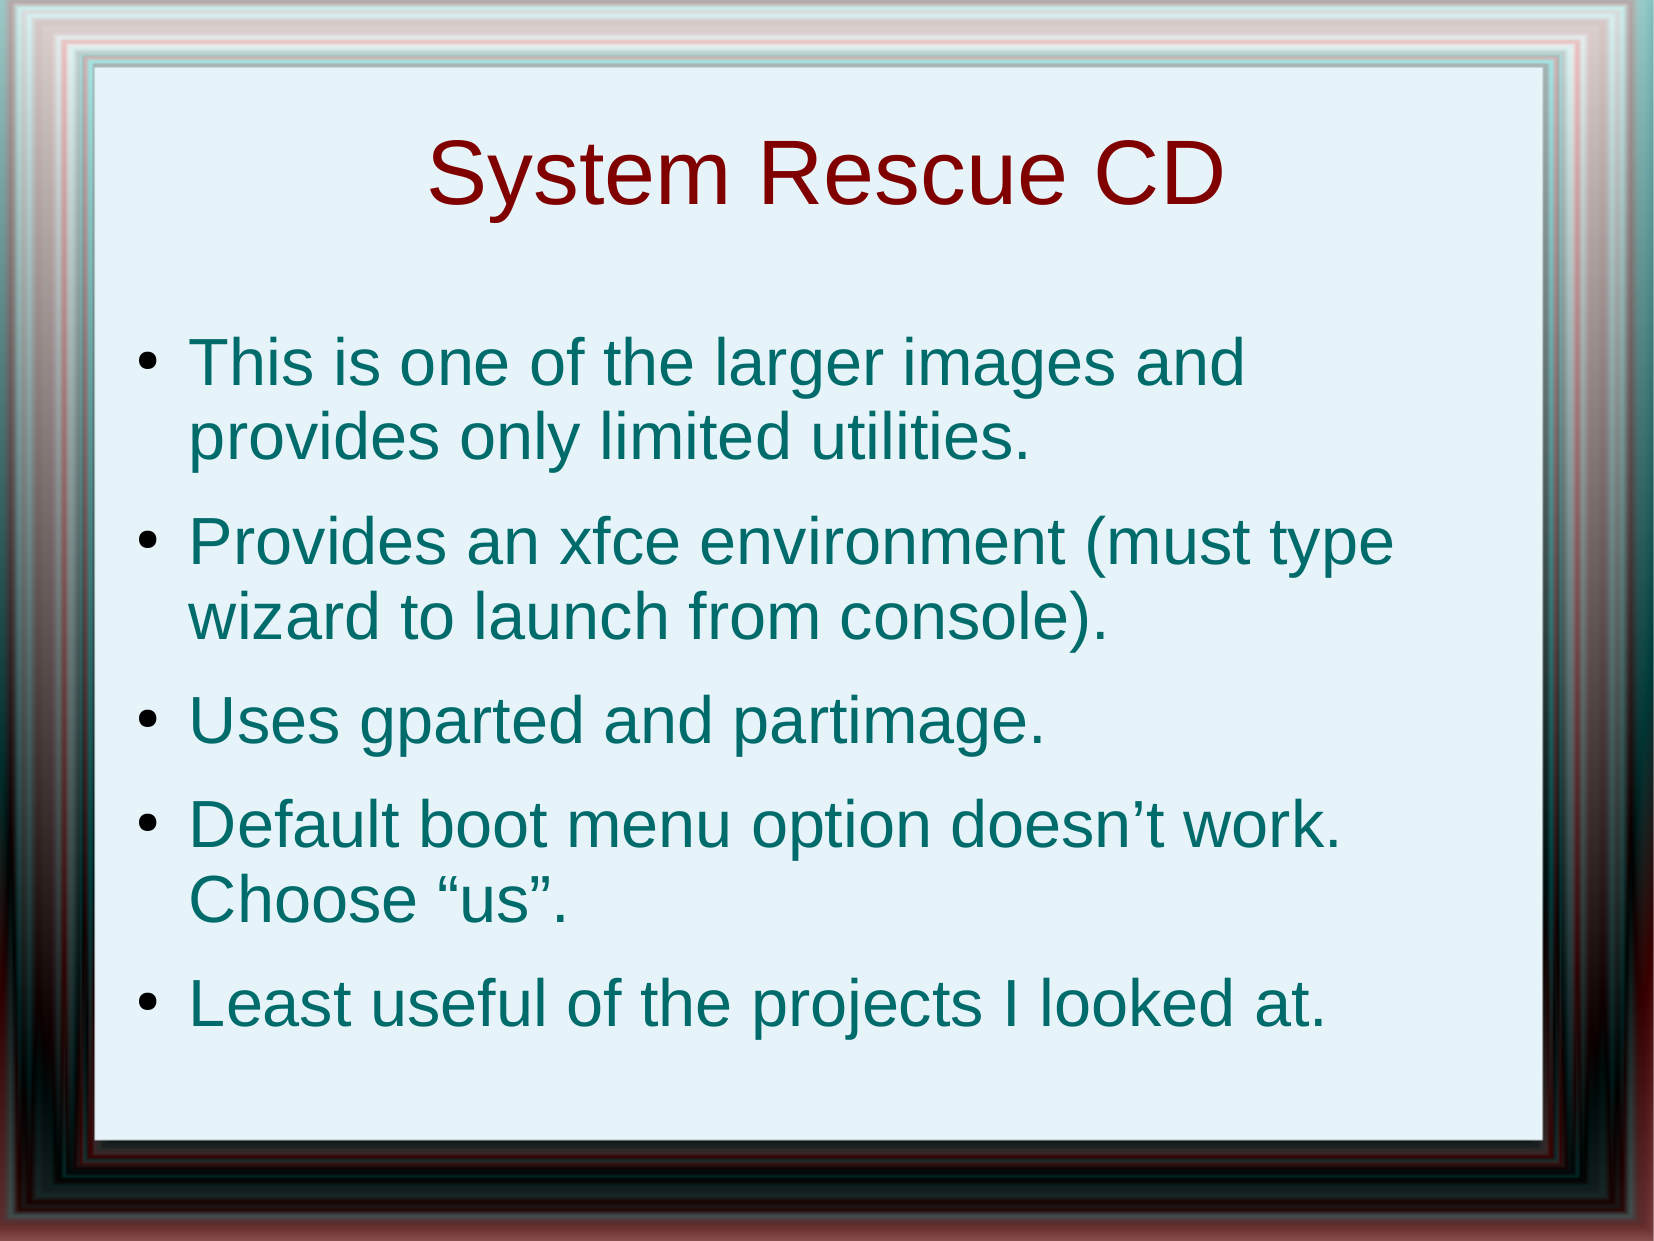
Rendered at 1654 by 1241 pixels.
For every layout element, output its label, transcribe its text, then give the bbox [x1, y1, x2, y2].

title System Rescue CD [118, 95, 1536, 250]
picture [0, 0, 1654, 1241]
list This is one of the larger images and provides only limited utilities. Provides an xfce environment (must type wizard to launch from console). Uses gparted and partimage. Default boot menu option doesn’t work. Choose “us”. Least useful of the projects I looked at. [118, 324, 1506, 1042]
